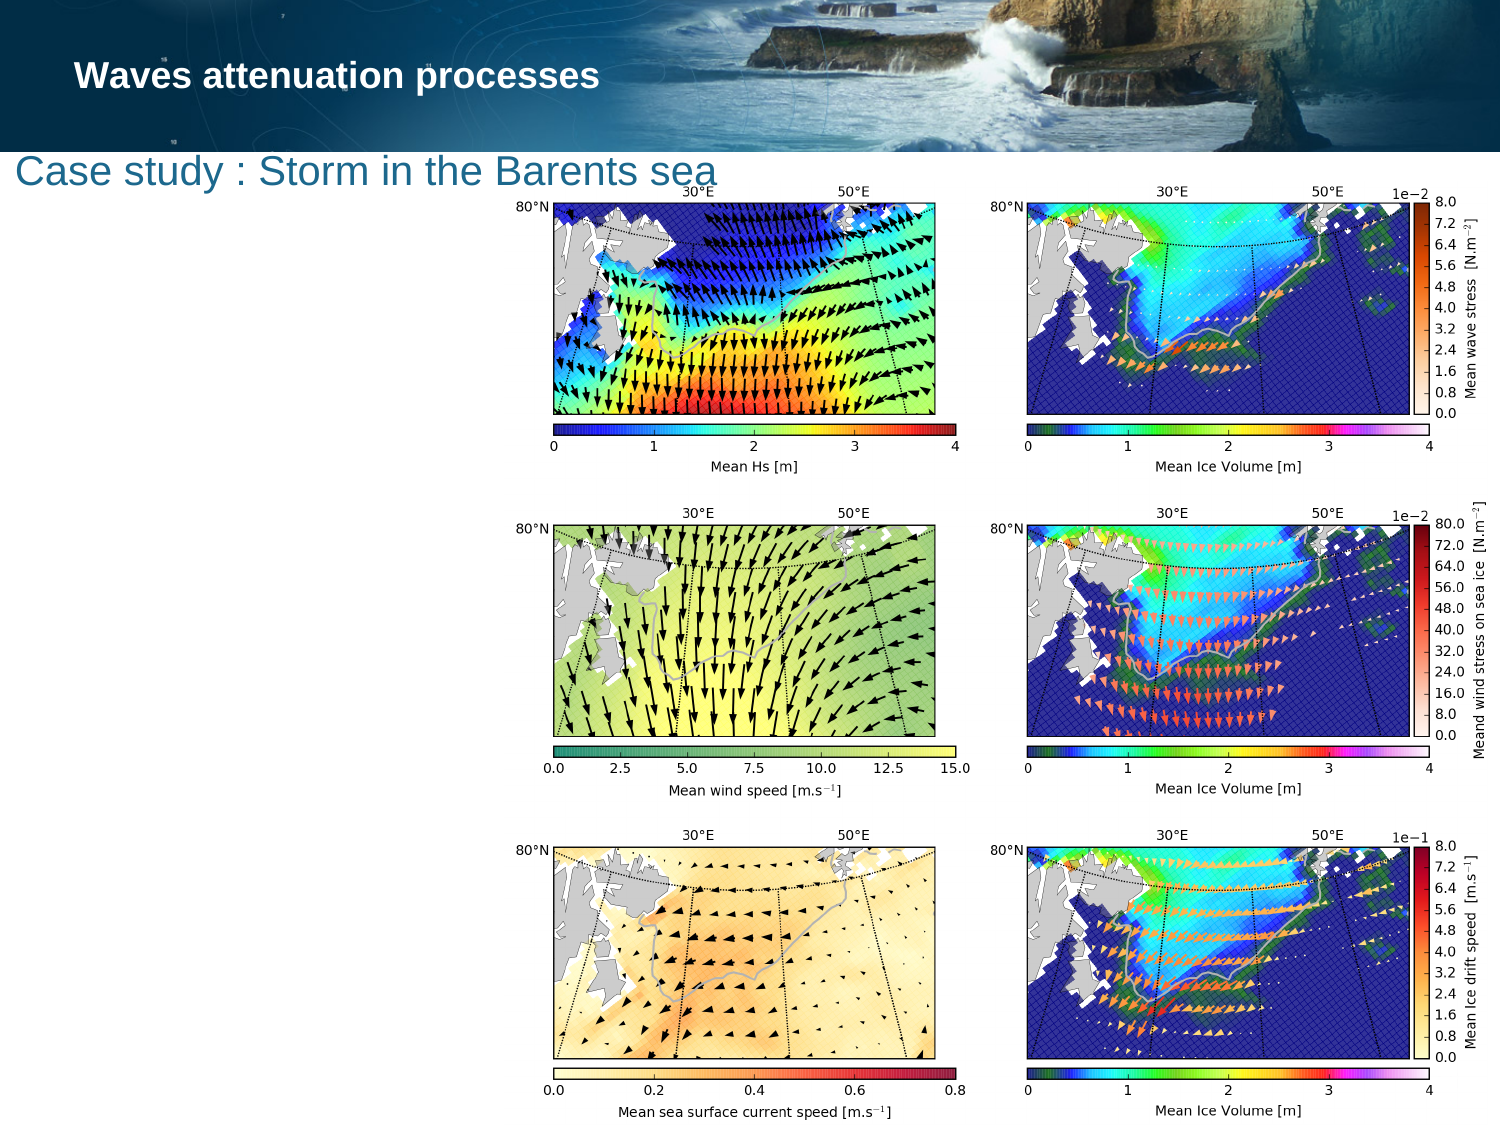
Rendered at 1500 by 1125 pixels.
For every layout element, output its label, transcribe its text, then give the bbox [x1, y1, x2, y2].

title Waves attenuation processes [59, 29, 1093, 119]
title Case study : Storm in the Barents sea [0, 80, 1185, 256]
picture [0, 0, 1500, 152]
picture [504, 181, 1488, 1125]
